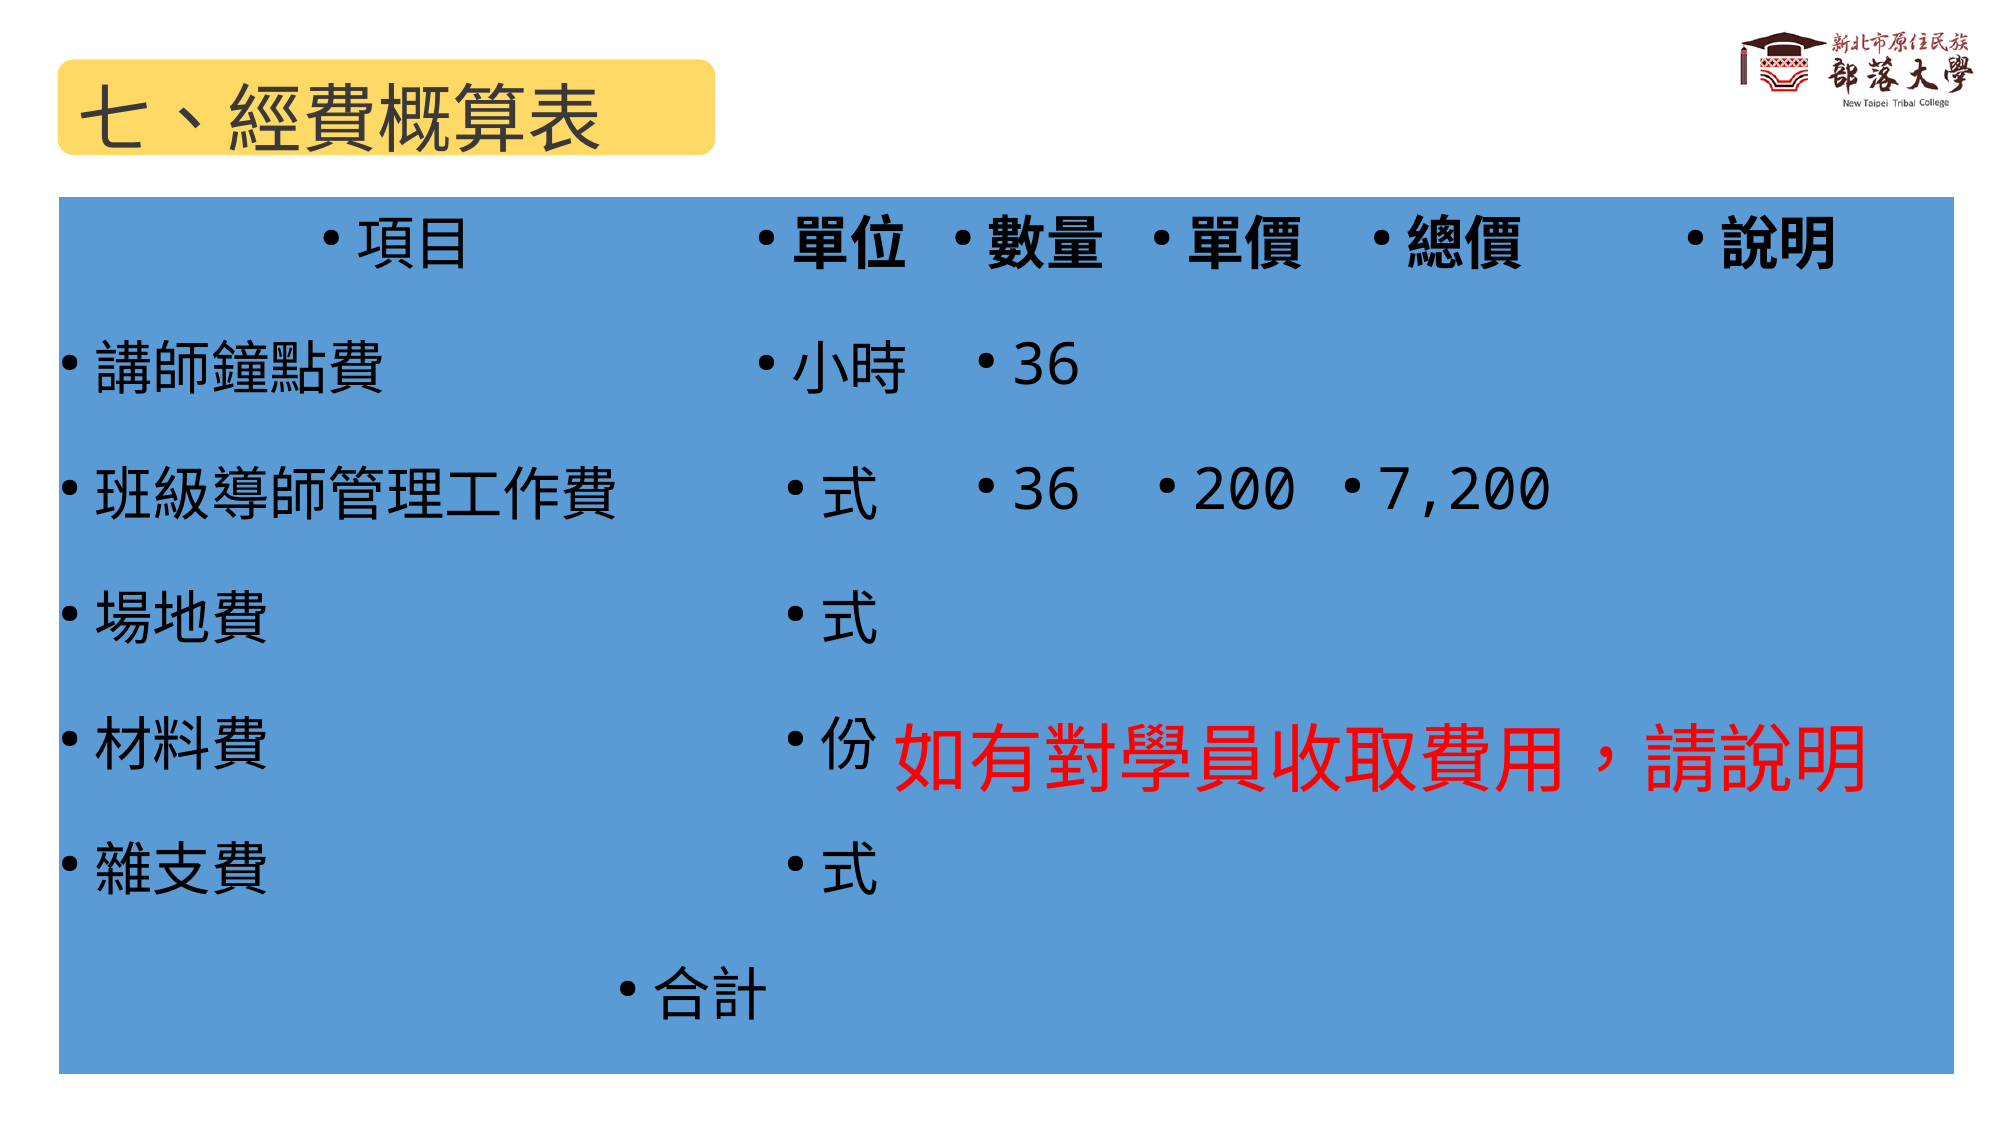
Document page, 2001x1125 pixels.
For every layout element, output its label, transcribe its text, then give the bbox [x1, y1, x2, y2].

table_header 單位 [734, 197, 930, 322]
table_cell [1567, 823, 1954, 948]
table_cell [930, 823, 1127, 948]
table_cell [1327, 698, 1567, 703]
table_cell [930, 811, 1127, 823]
table_header 項目 [59, 197, 734, 322]
table_header 總價 [1327, 197, 1567, 322]
text_box 七、經費概算表 [57, 59, 716, 156]
table_cell 場地費 [59, 573, 734, 698]
table_cell 材料費 [59, 698, 734, 823]
table_cell 式 [734, 573, 930, 698]
table_cell [1127, 322, 1327, 447]
table_cell 份 [734, 698, 930, 823]
table_cell [930, 698, 1127, 703]
table_cell [1567, 447, 1954, 573]
table_header 單價 [1127, 197, 1327, 322]
table_cell [1327, 322, 1567, 447]
table_cell [1127, 823, 1327, 948]
table_cell 36 [930, 322, 1127, 447]
picture [1731, 29, 1983, 108]
table_cell 200 [1127, 447, 1327, 573]
table_cell 合計 [59, 948, 1327, 1074]
table_cell [930, 573, 1127, 698]
table_cell [1567, 948, 1954, 1074]
table_cell [1127, 698, 1327, 703]
table_cell [1327, 573, 1567, 698]
table_cell [1327, 948, 1567, 1074]
table_cell 班級導師管理工作費 [59, 447, 734, 573]
table_cell [1327, 823, 1567, 948]
table_header 說明 [1567, 197, 1954, 322]
table_cell [1567, 573, 1954, 698]
table_cell 小時 [734, 322, 930, 447]
table_cell [1127, 573, 1327, 698]
table_cell [1567, 322, 1954, 447]
table_cell 雜支費 [59, 823, 734, 948]
table_cell 36 [930, 447, 1127, 573]
table_cell 講師鐘點費 [59, 322, 734, 447]
text_box 如有對學員收取費用，請說明 [878, 703, 1894, 811]
table_cell 7,200 [1327, 447, 1567, 573]
table_cell 式 [734, 823, 930, 948]
table_cell [1327, 811, 1567, 823]
table_header 數量 [930, 197, 1127, 322]
table_cell [1567, 698, 1954, 823]
table_cell [1127, 811, 1327, 823]
table_cell 式 [734, 447, 930, 573]
